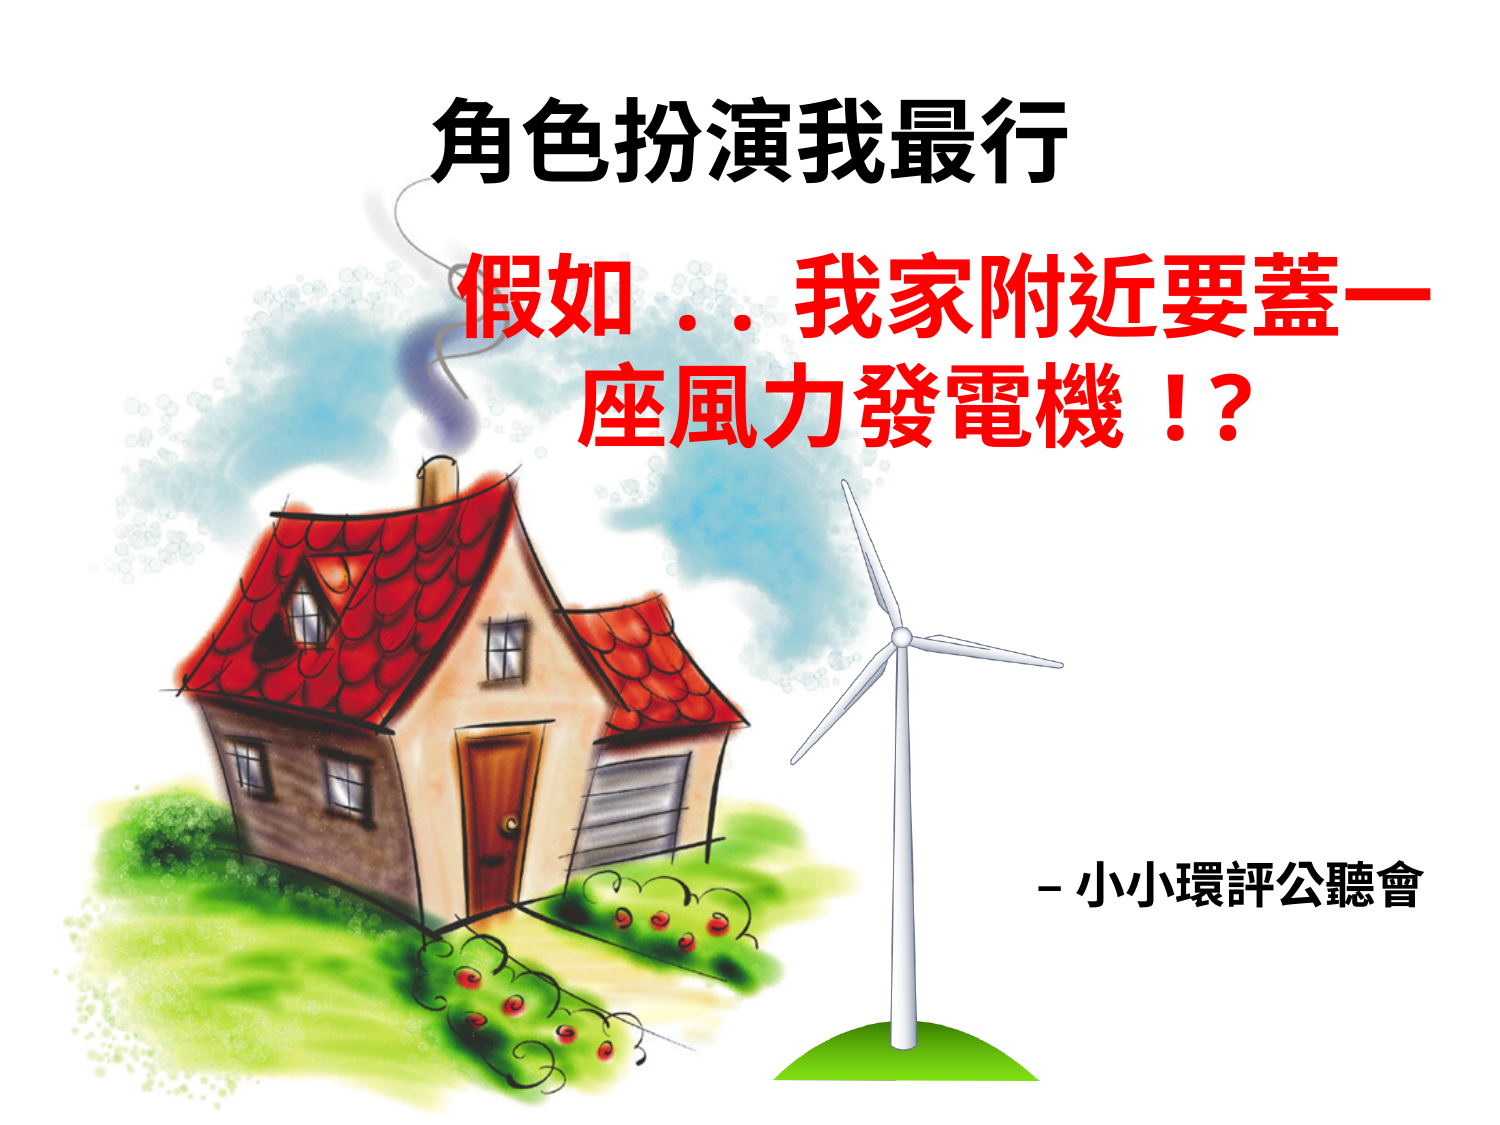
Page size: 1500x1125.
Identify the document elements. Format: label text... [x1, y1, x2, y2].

text_box –小小環評公聽會 [1064, 846, 1441, 921]
picture [0, 157, 1064, 1125]
title 角色扮演我最行 [75, 45, 1426, 233]
text_box 假如..我家附近要蓋一座風力發電機!? [419, 231, 1471, 622]
